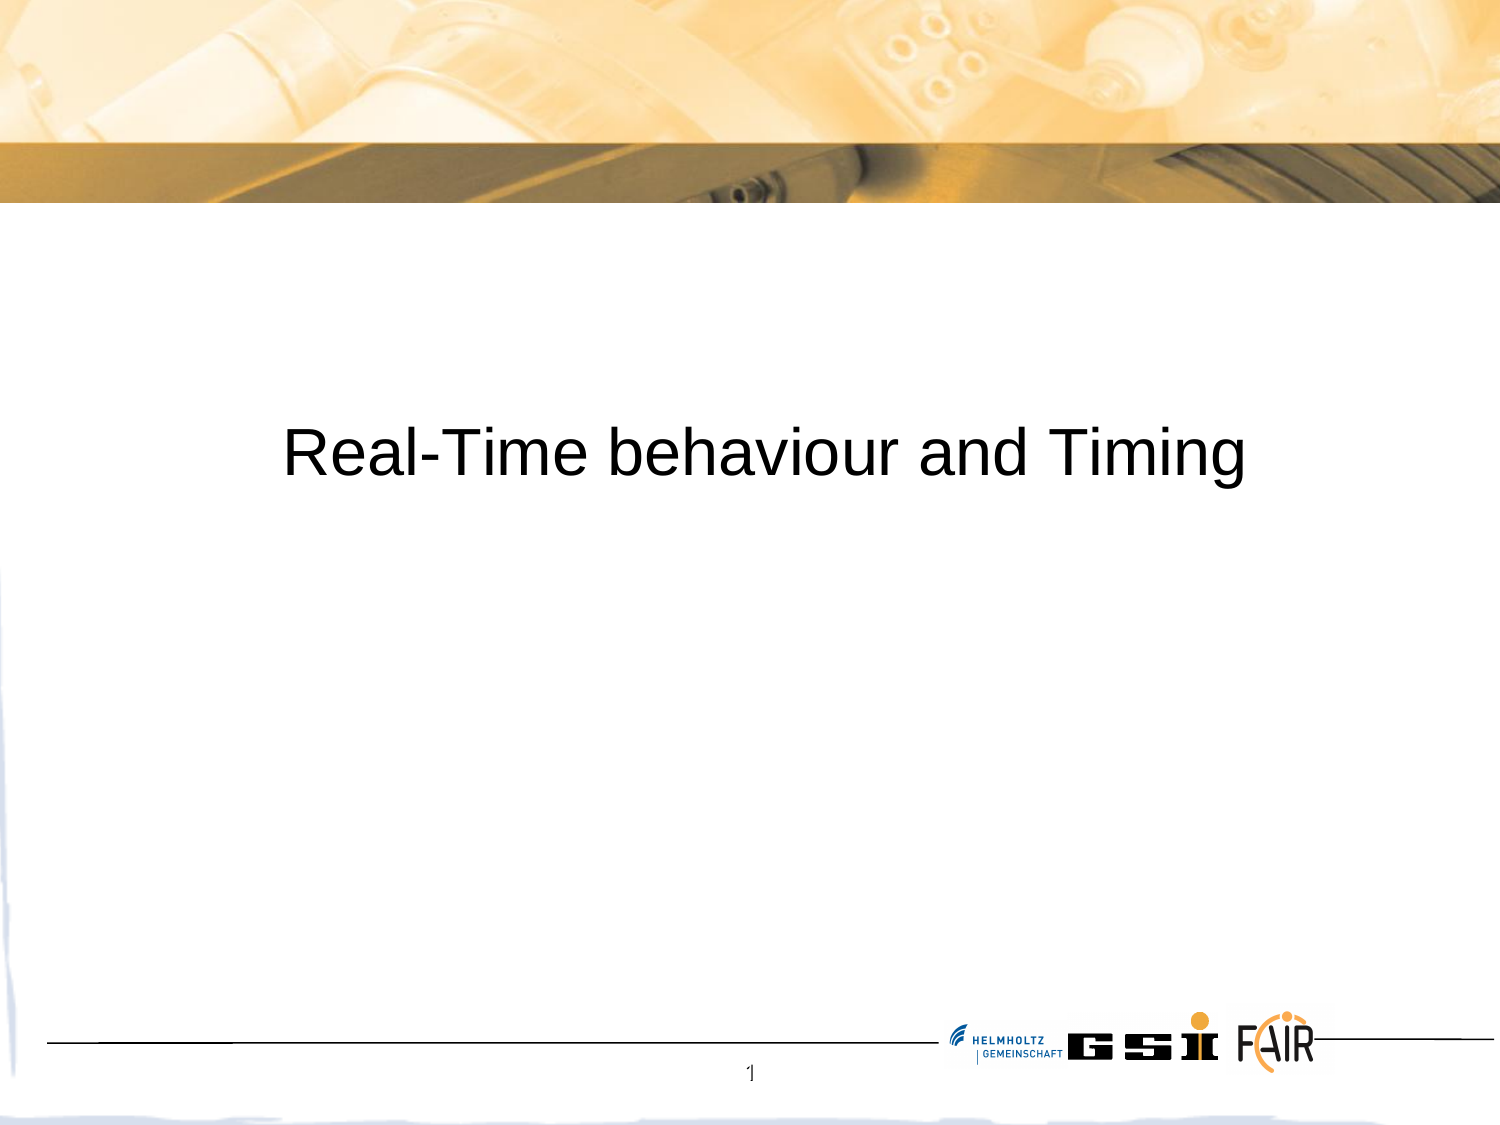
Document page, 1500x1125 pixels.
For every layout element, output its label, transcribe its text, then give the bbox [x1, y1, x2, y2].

picture [0, 0, 1500, 1125]
text_box <number> [687, 1042, 813, 1103]
text_box Real-Time behaviour and Timing [267, 401, 1267, 497]
